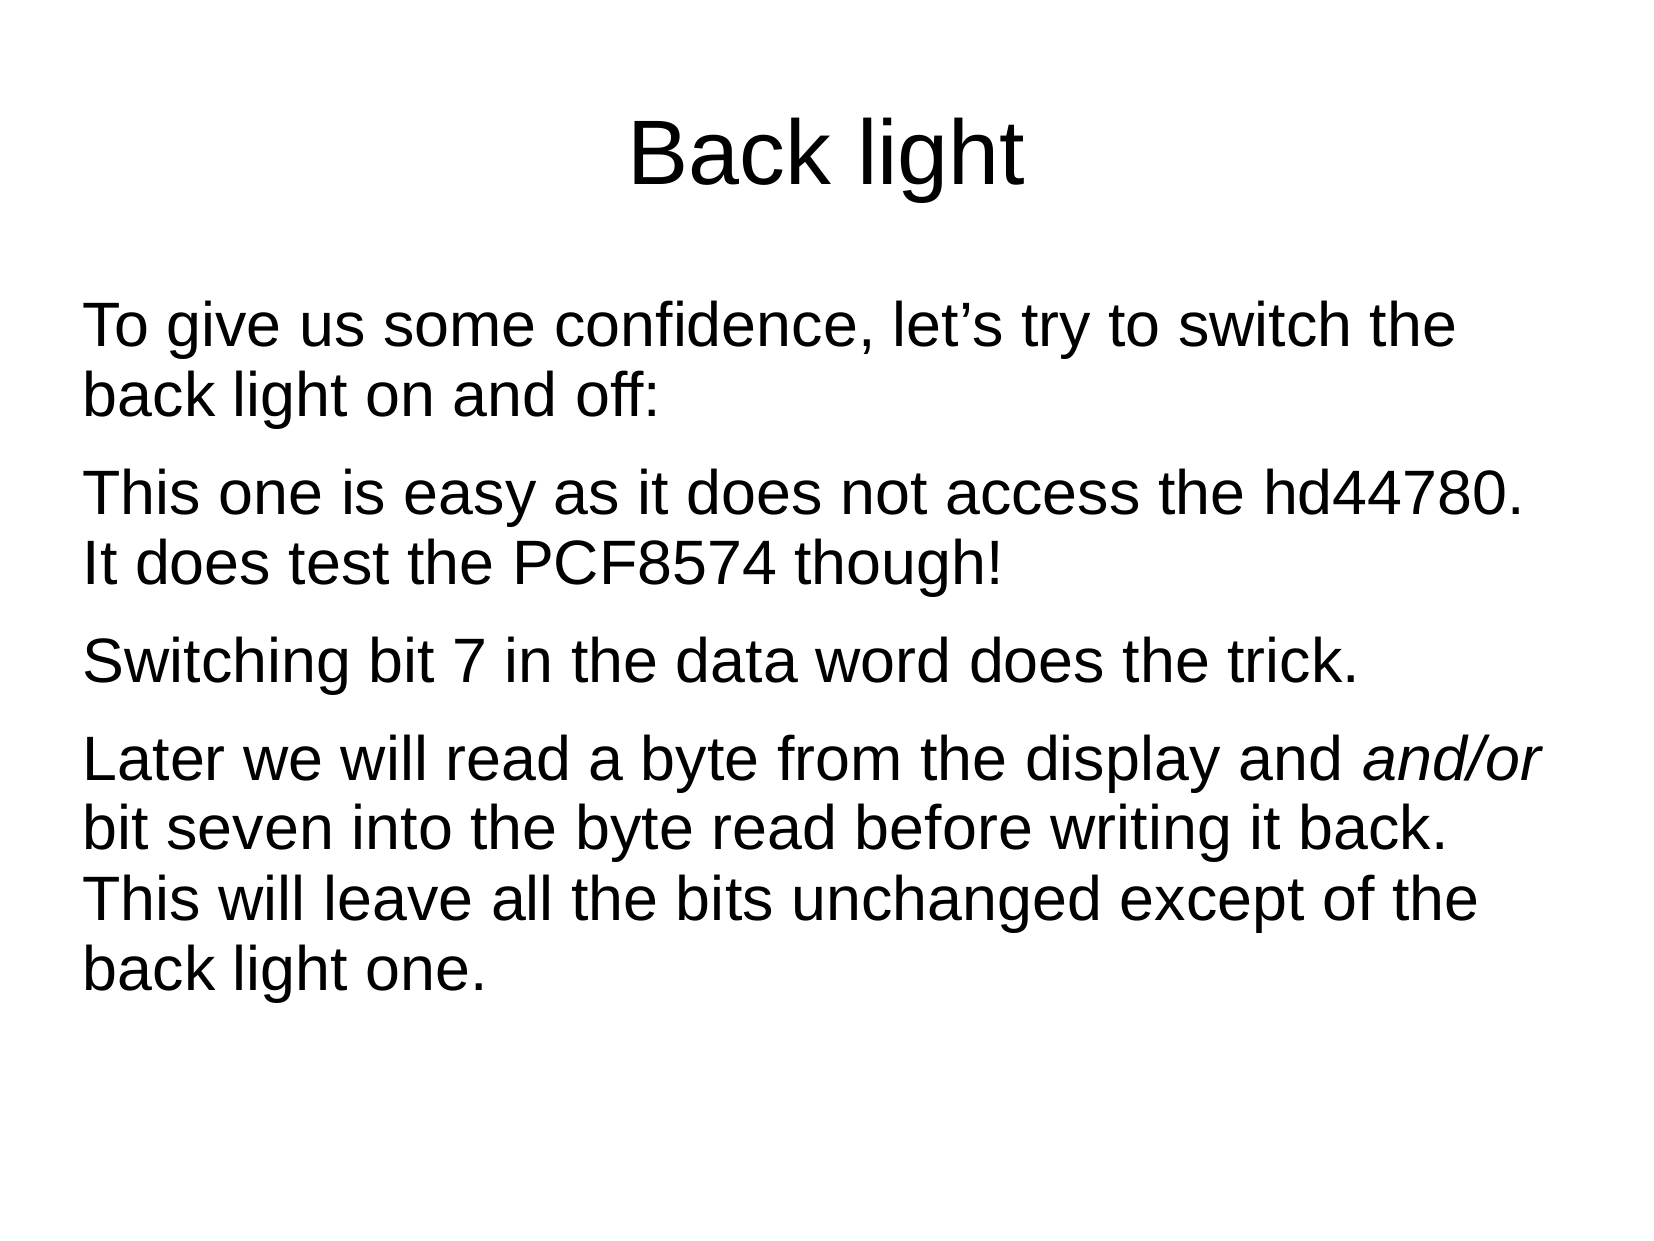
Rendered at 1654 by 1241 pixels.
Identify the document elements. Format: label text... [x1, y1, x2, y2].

title Back light [82, 49, 1571, 257]
list To give us some confidence, let’s try to switch the back light on and off: This one is easy as it does not access the hd44780. It does test the PCF8574 though! Switching bit 7 in the data word does the trick. Later we will read a byte from the display and and/or bit seven into the byte read before writing it back. This will leave all the bits unchanged except of the back light one. [82, 290, 1571, 1010]
